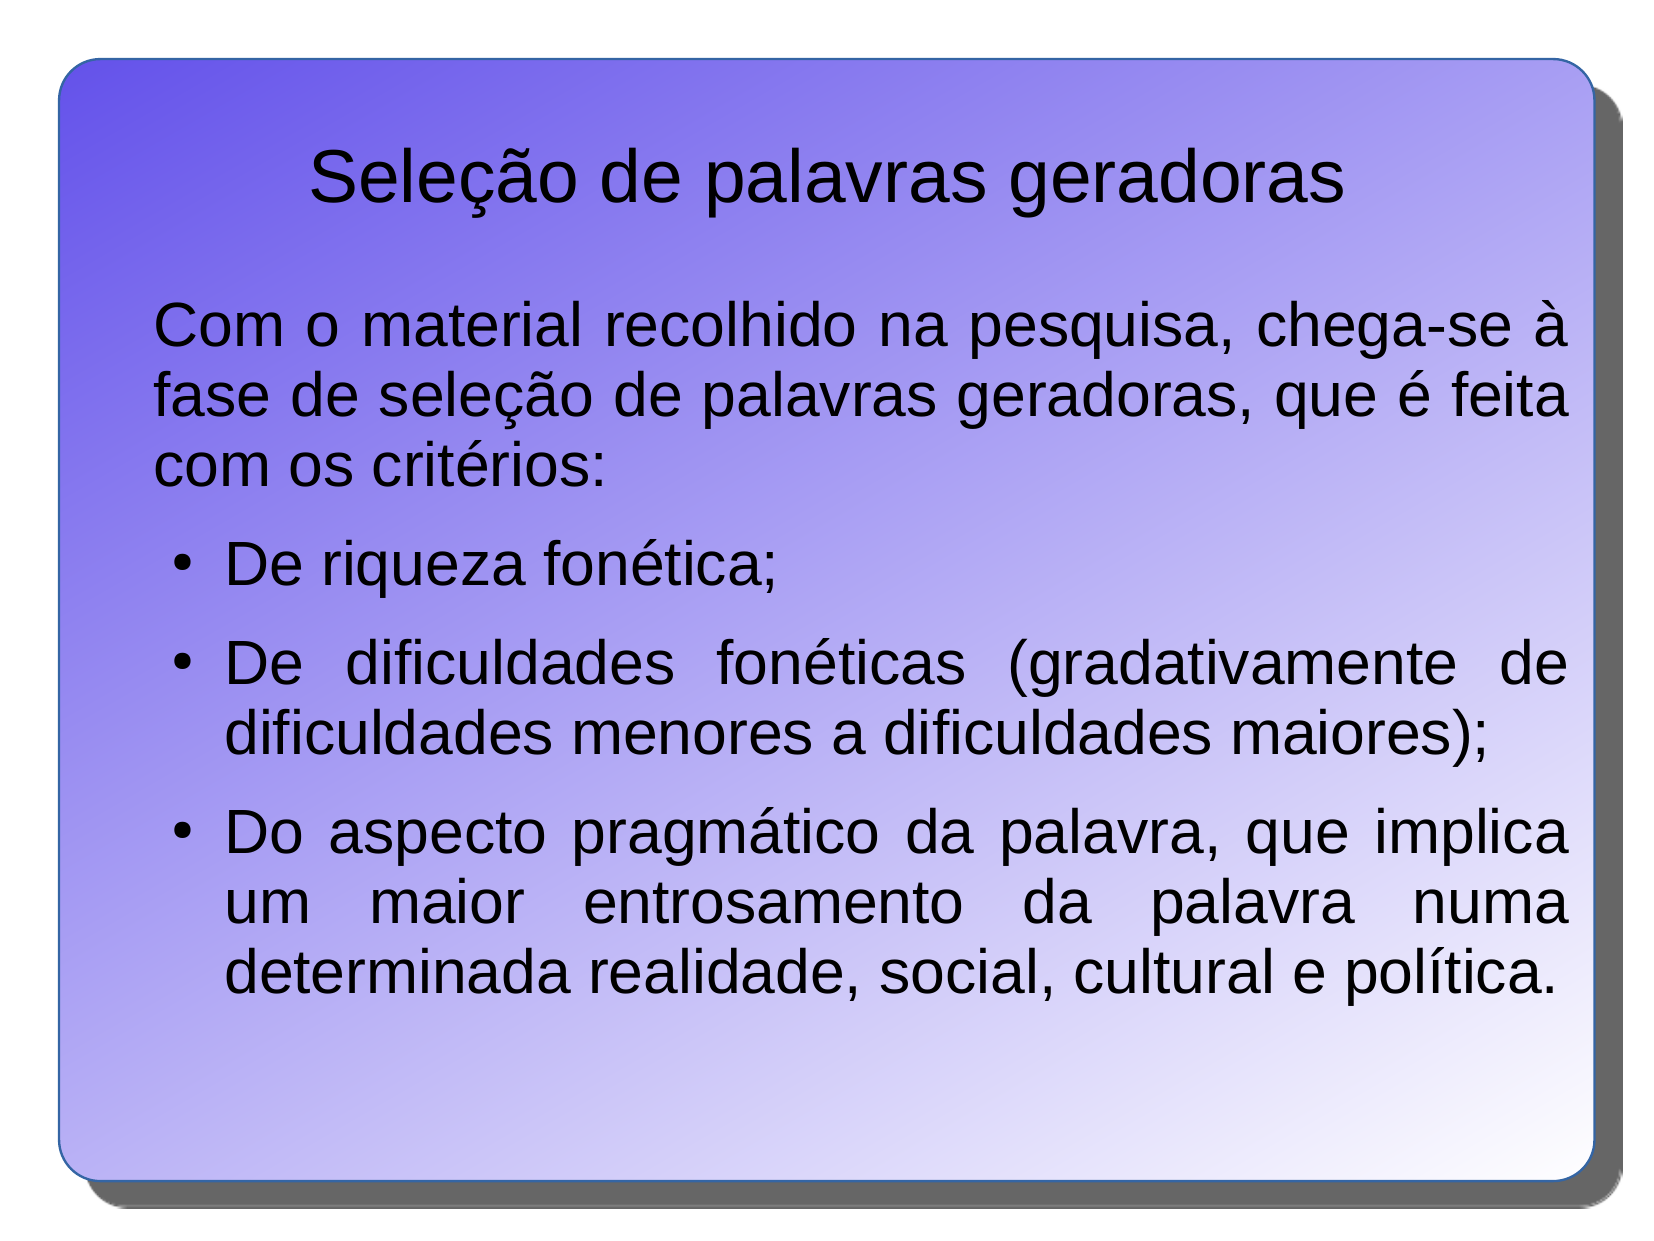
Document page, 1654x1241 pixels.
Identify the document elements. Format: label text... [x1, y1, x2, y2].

list Com o material recolhido na pesquisa, chega-se à fase de seleção de palavras geradoras, que é feita com os critérios: De riqueza fonética; De dificuldades fonéticas (gradativamente de dificuldades menores a dificuldades maiores); Do aspecto pragmático da palavra, que implica um maior entrosamento da palavra numa determinada realidade, social, cultural e política. [82, 290, 1571, 1009]
title Seleção de palavras geradoras [121, 88, 1534, 266]
